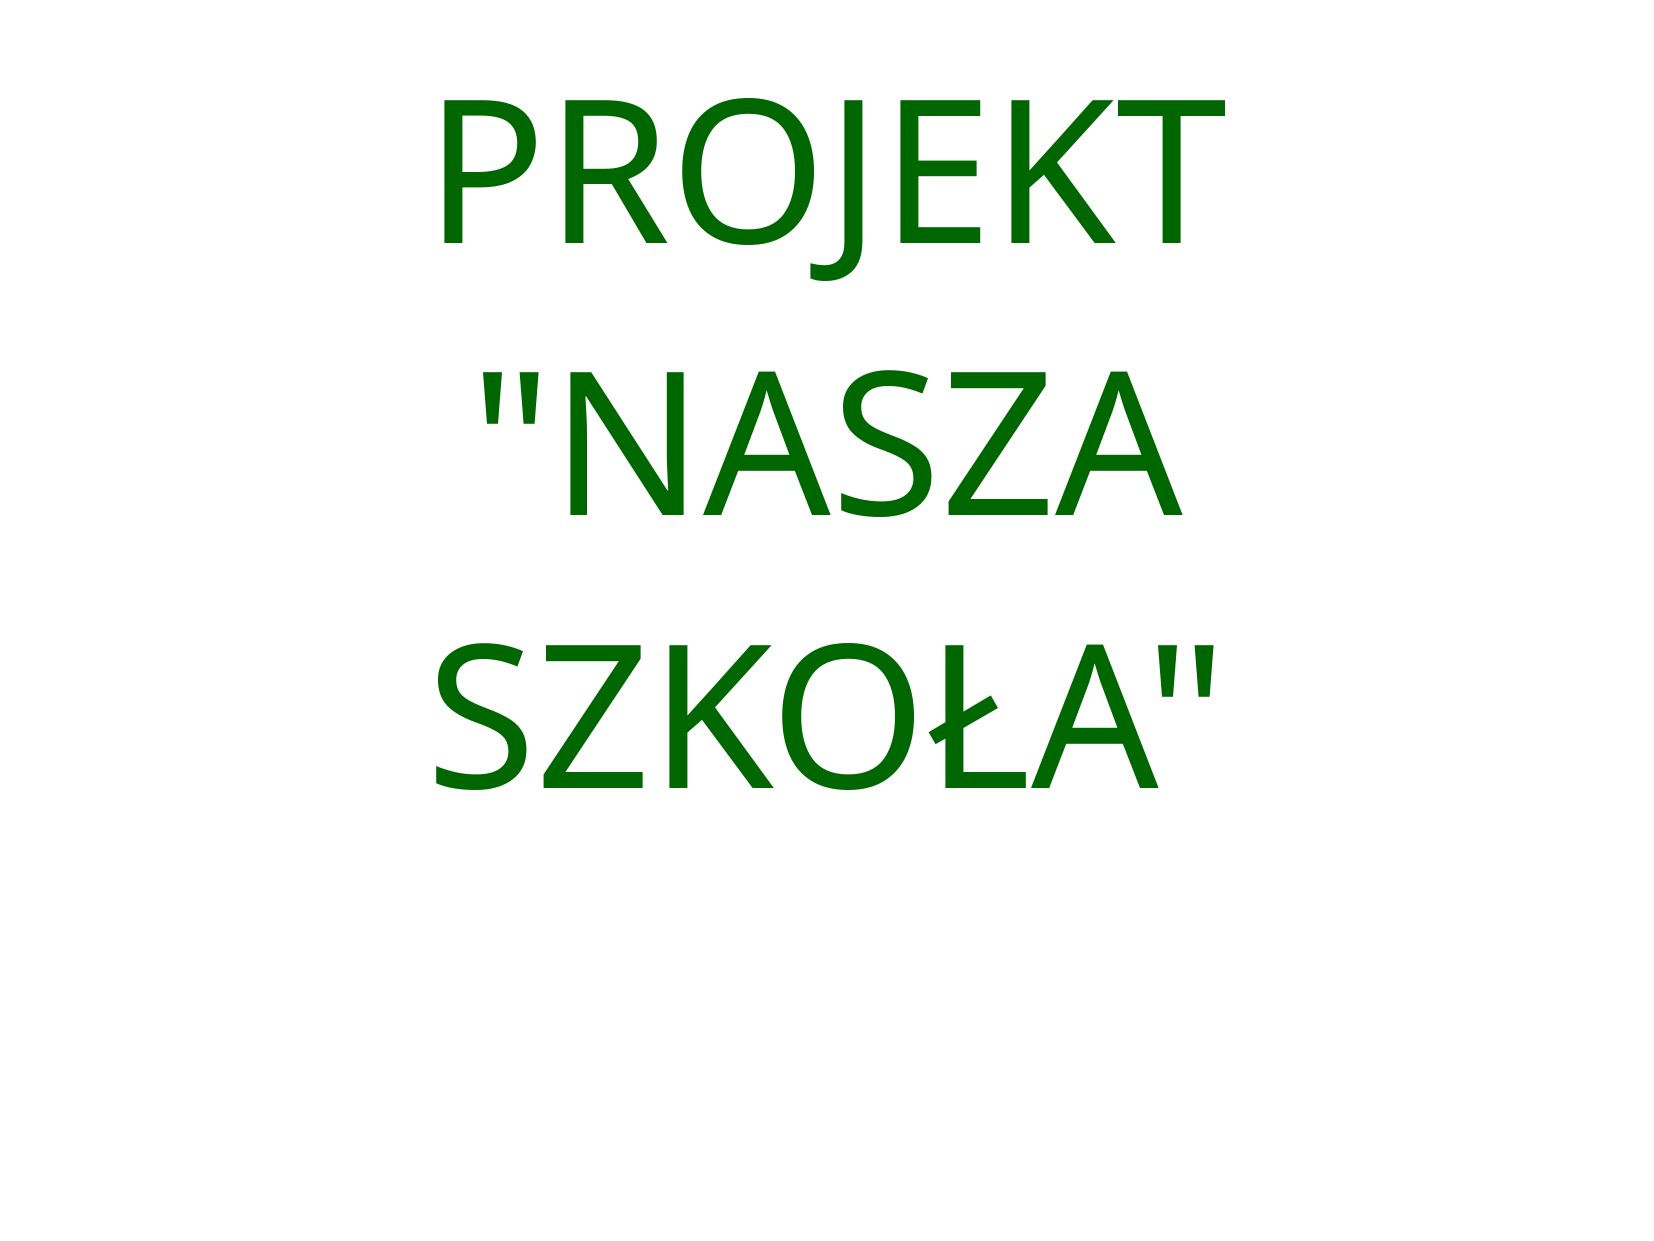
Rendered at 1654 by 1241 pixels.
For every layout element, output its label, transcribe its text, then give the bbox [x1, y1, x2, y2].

title PROJEKT "NASZA SZKOŁA" [82, 49, 1571, 827]
